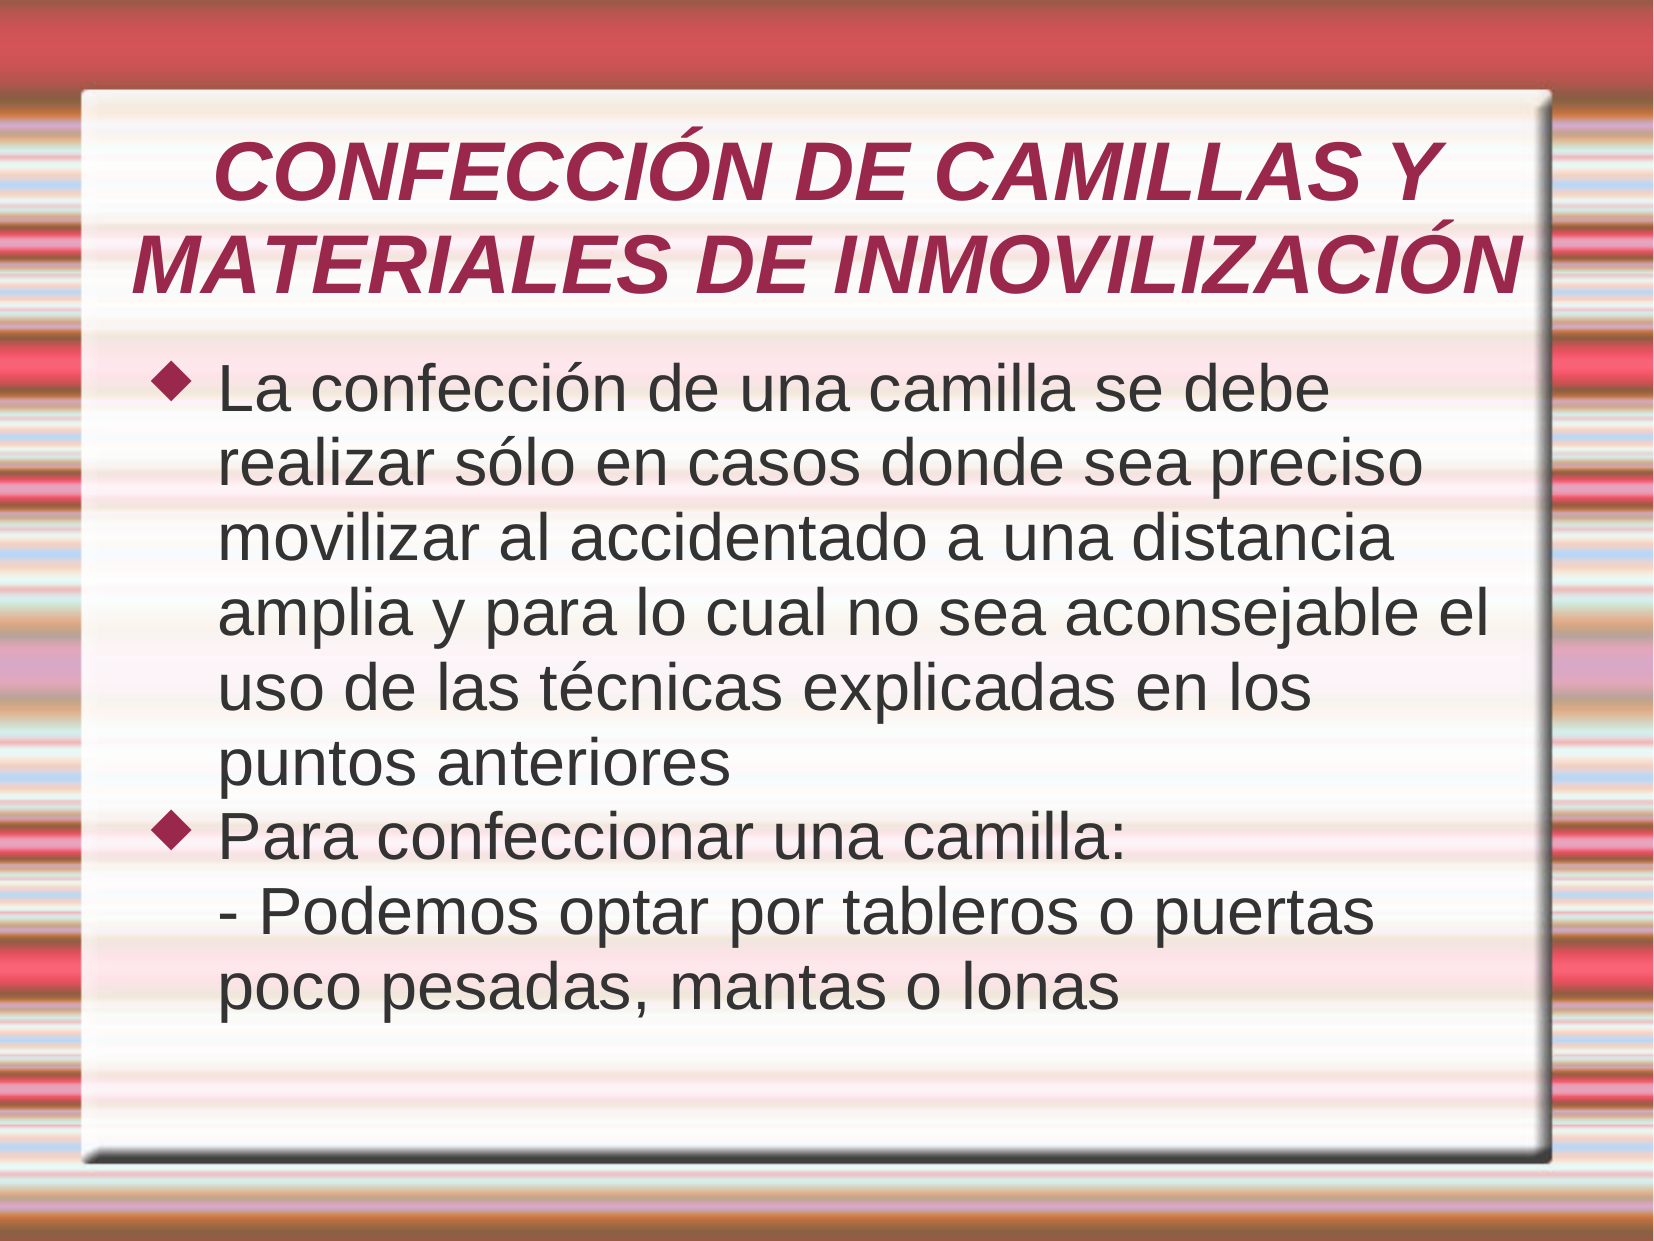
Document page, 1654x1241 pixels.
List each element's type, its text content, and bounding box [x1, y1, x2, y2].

list La confección de una camilla se debe realizar sólo en casos donde sea preciso movilizar al accidentado a una distancia amplia y para lo cual no sea aconsejable el uso de las técnicas explicadas en los puntos anteriores Para confeccionar una camilla: - Podemos optar por tableros o puertas poco pesadas, mantas o lonas [134, 350, 1516, 1132]
picture [0, 0, 1654, 1241]
title CONFECCIÓN DE CAMILLAS Y MATERIALES DE INMOVILIZACIÓN [121, 114, 1534, 322]
